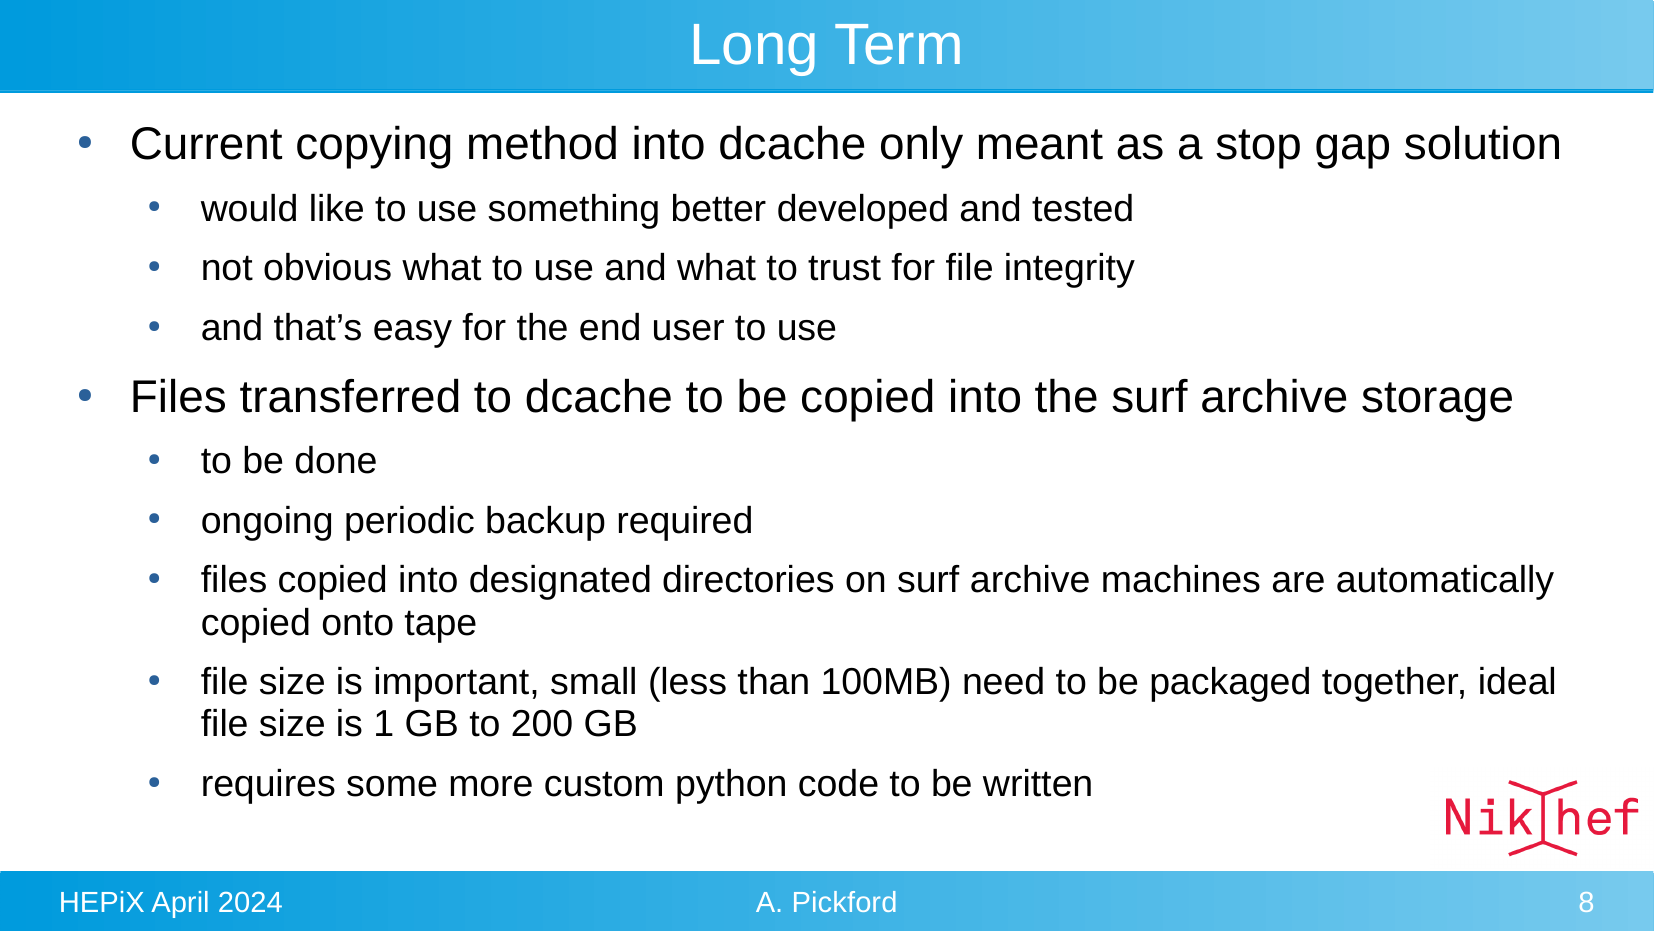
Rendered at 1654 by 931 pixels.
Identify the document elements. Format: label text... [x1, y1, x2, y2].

list Current copying method into dcache only meant as a stop gap solution would like to use something better developed and tested not obvious what to use and what to trust for file integrity and that’s easy for the end user to use Files transferred to dcache to be copied into the surf archive storage to be done ongoing periodic backup required files copied into designated directories on surf archive machines are automatically copied onto tape file size is important, small (less than 100MB) need to be packaged together, ideal file size is 1 GB to 200 GB requires some more custom python code to be written [59, 118, 1595, 857]
title Long Term [59, 0, 1595, 89]
picture [1430, 767, 1654, 869]
